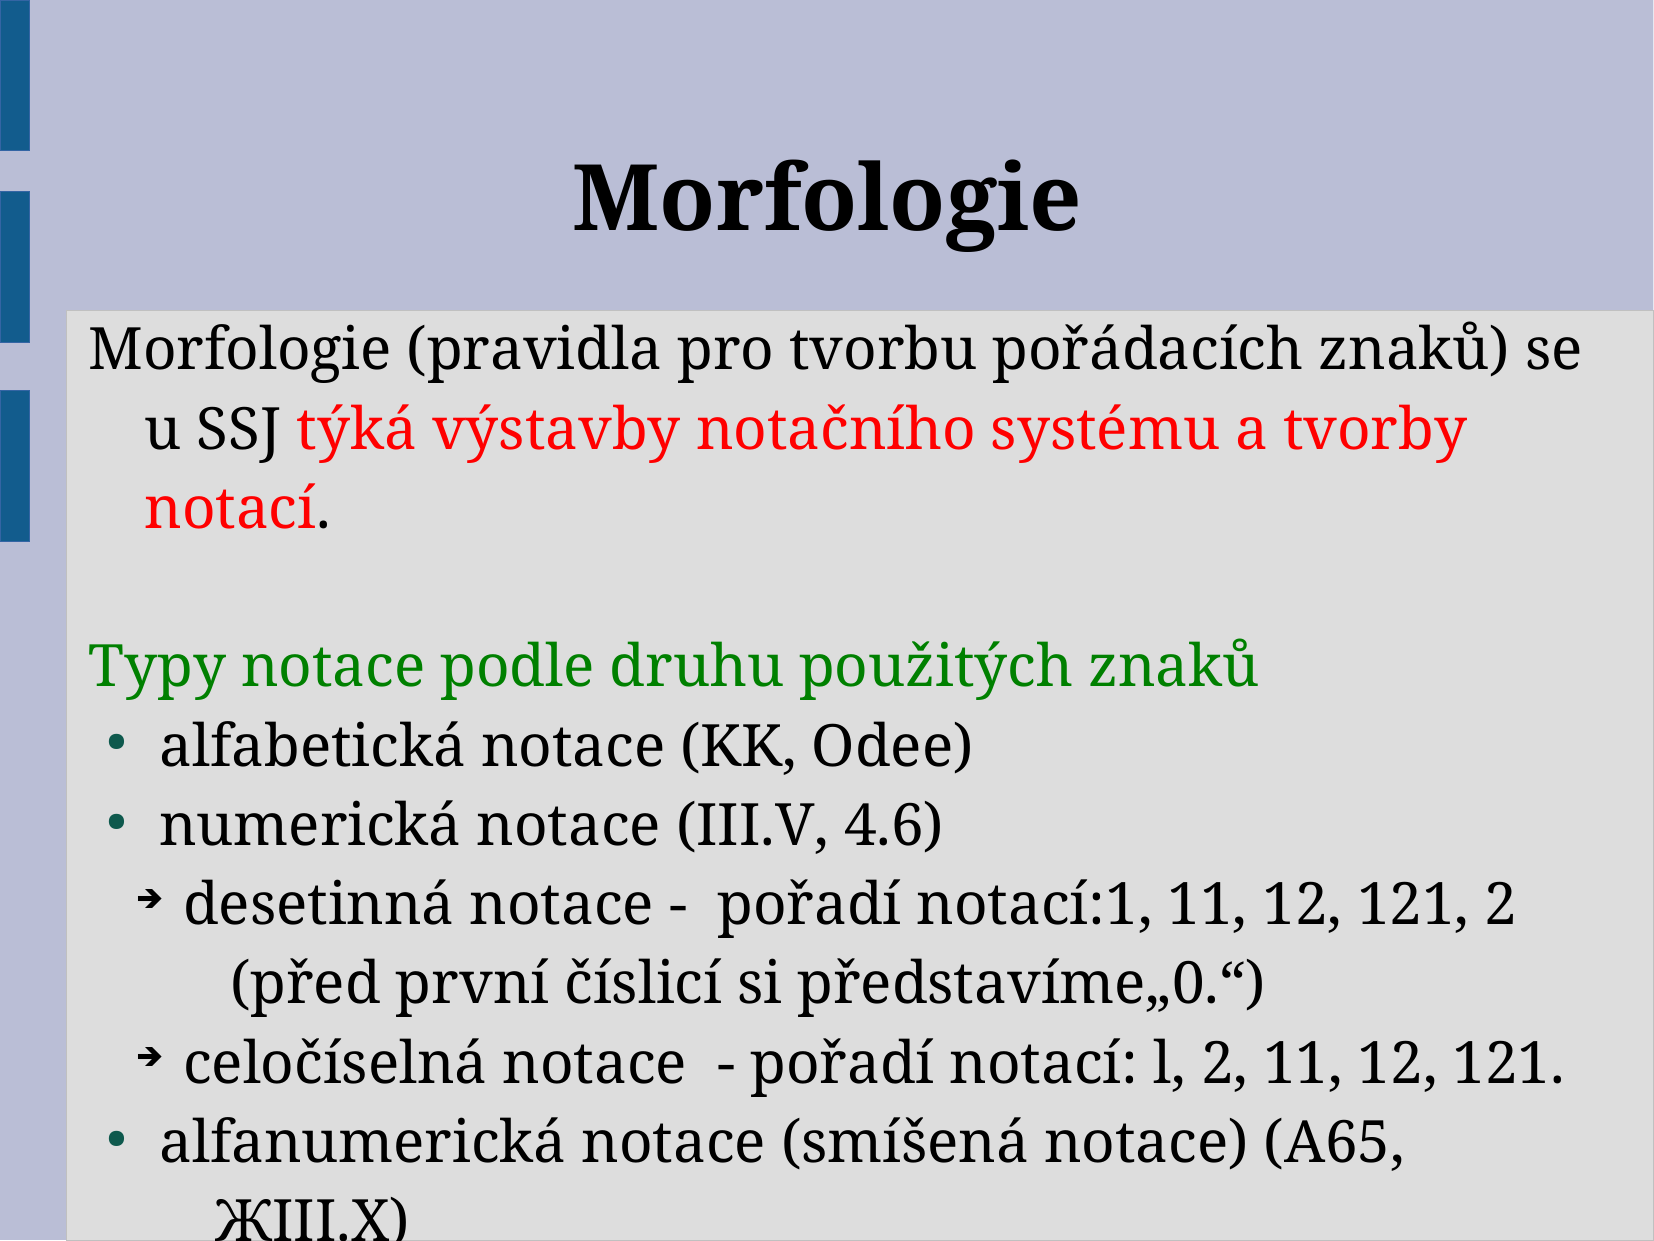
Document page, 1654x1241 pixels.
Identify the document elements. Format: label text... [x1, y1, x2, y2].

list Morfologie (pravidla pro tvorbu pořádacích znaků) se u SSJ týká výstavby notačního systému a tvorby notací. Typy notace podle druhu použitých znaků alfabetická notace (KK, Odee) numerická notace (III.V, 4.6) desetinná notace - pořadí notací:1, 11, 12, 121, 2 (před první číslicí si představíme„0.“) celočíselná notace - pořadí notací: l, 2, 11, 12, 121. alfanumerická notace (smíšená notace) (A65, ЖIII.X) [88, 307, 1592, 1094]
title Morfologie [121, 98, 1534, 291]
